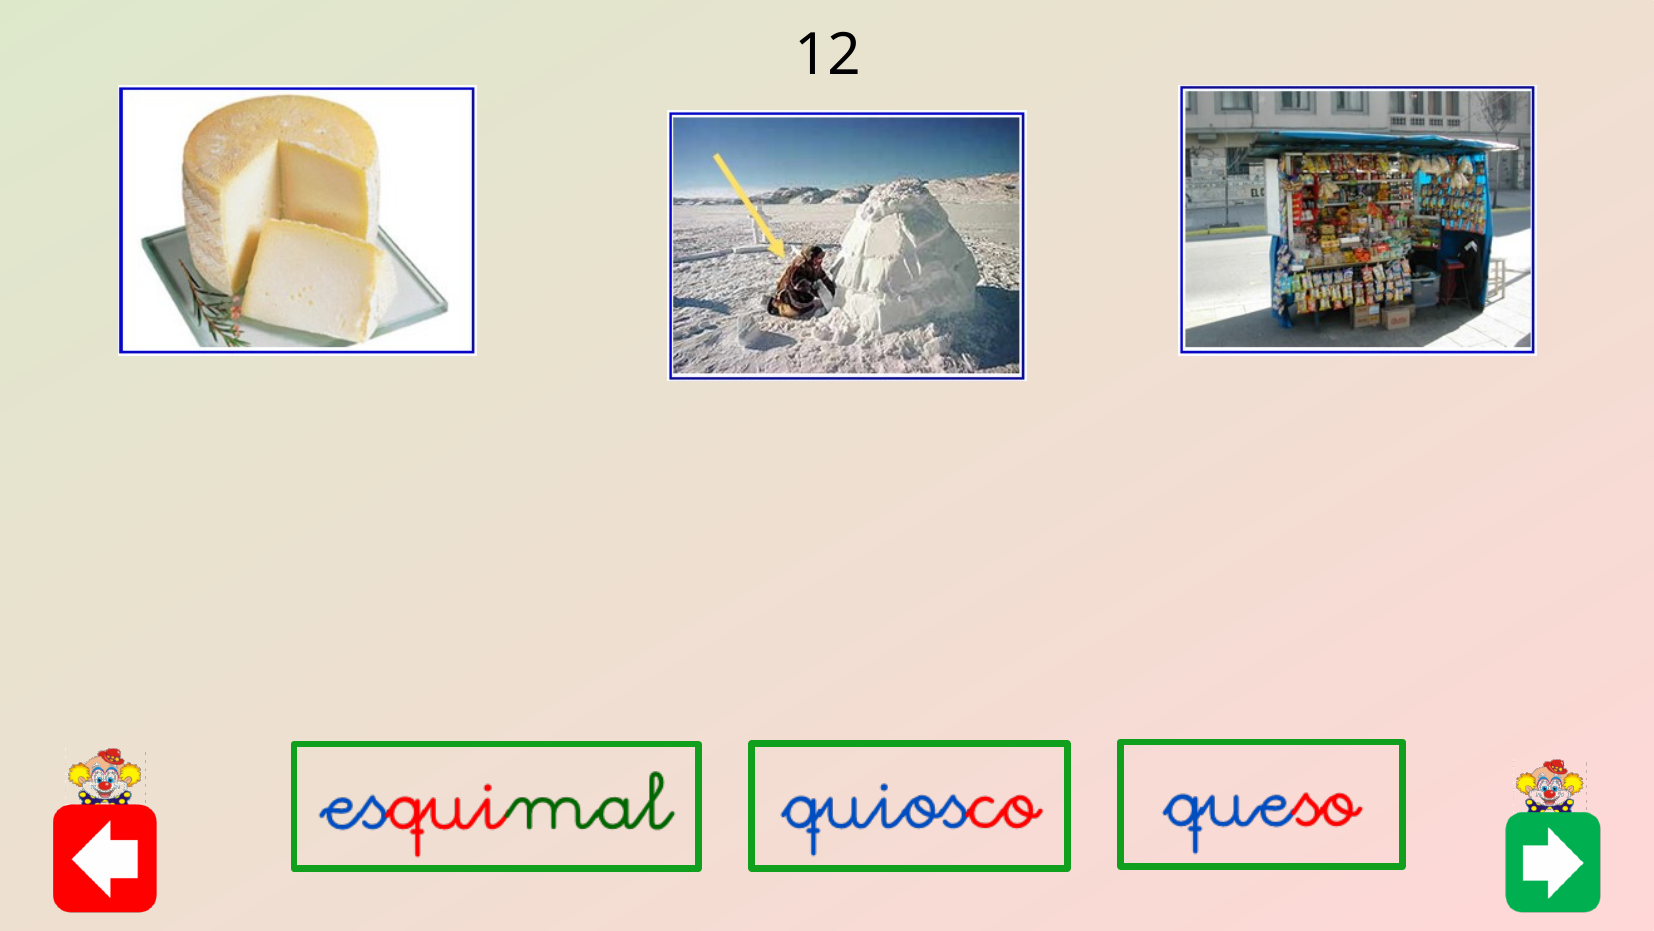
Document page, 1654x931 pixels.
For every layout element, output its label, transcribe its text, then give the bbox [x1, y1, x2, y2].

picture [667, 110, 1027, 381]
picture [297, 747, 696, 866]
text_box 12 [779, 10, 910, 87]
picture [1178, 85, 1537, 356]
picture [755, 747, 1064, 866]
picture [118, 85, 477, 356]
picture [1123, 745, 1400, 864]
picture [1505, 758, 1601, 913]
picture [52, 747, 157, 913]
